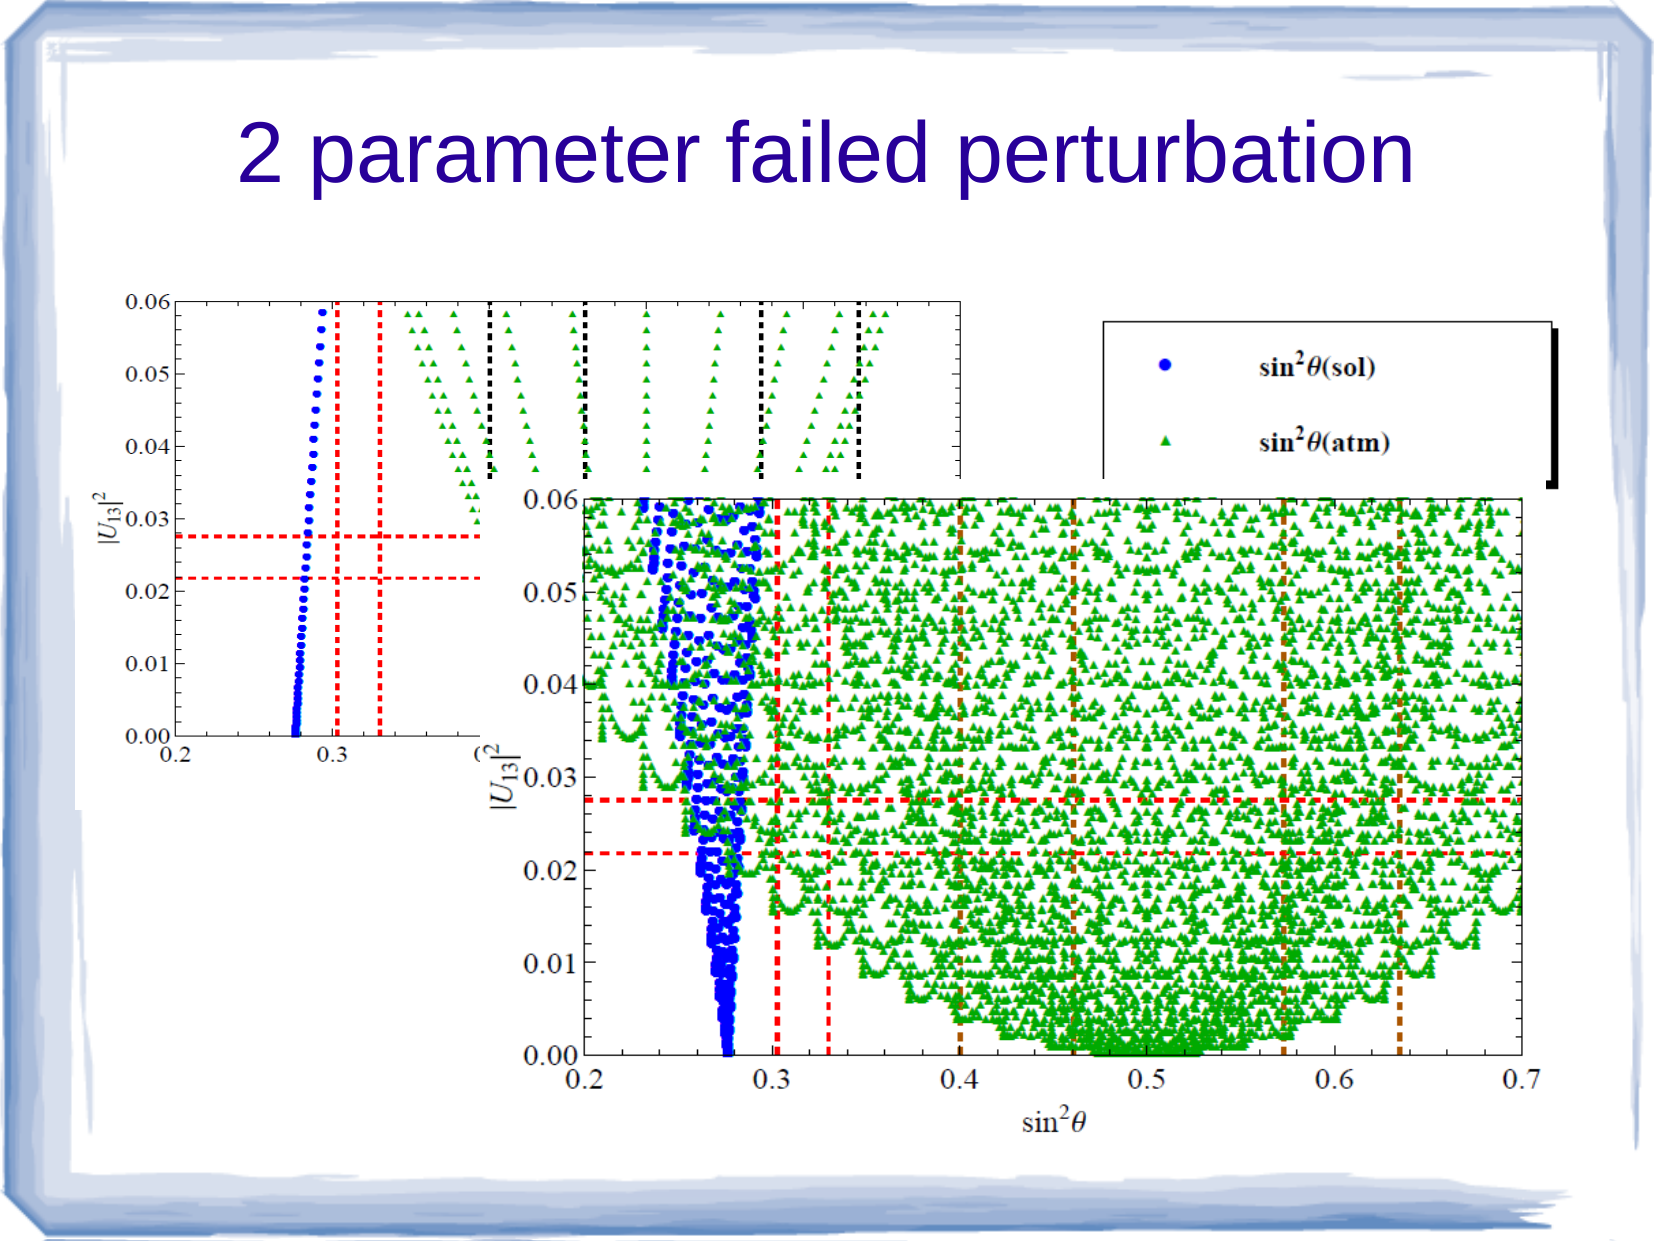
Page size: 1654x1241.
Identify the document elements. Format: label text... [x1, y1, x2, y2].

picture [0, 0, 1654, 1241]
title 2 parameter failed perturbation [82, 49, 1571, 257]
